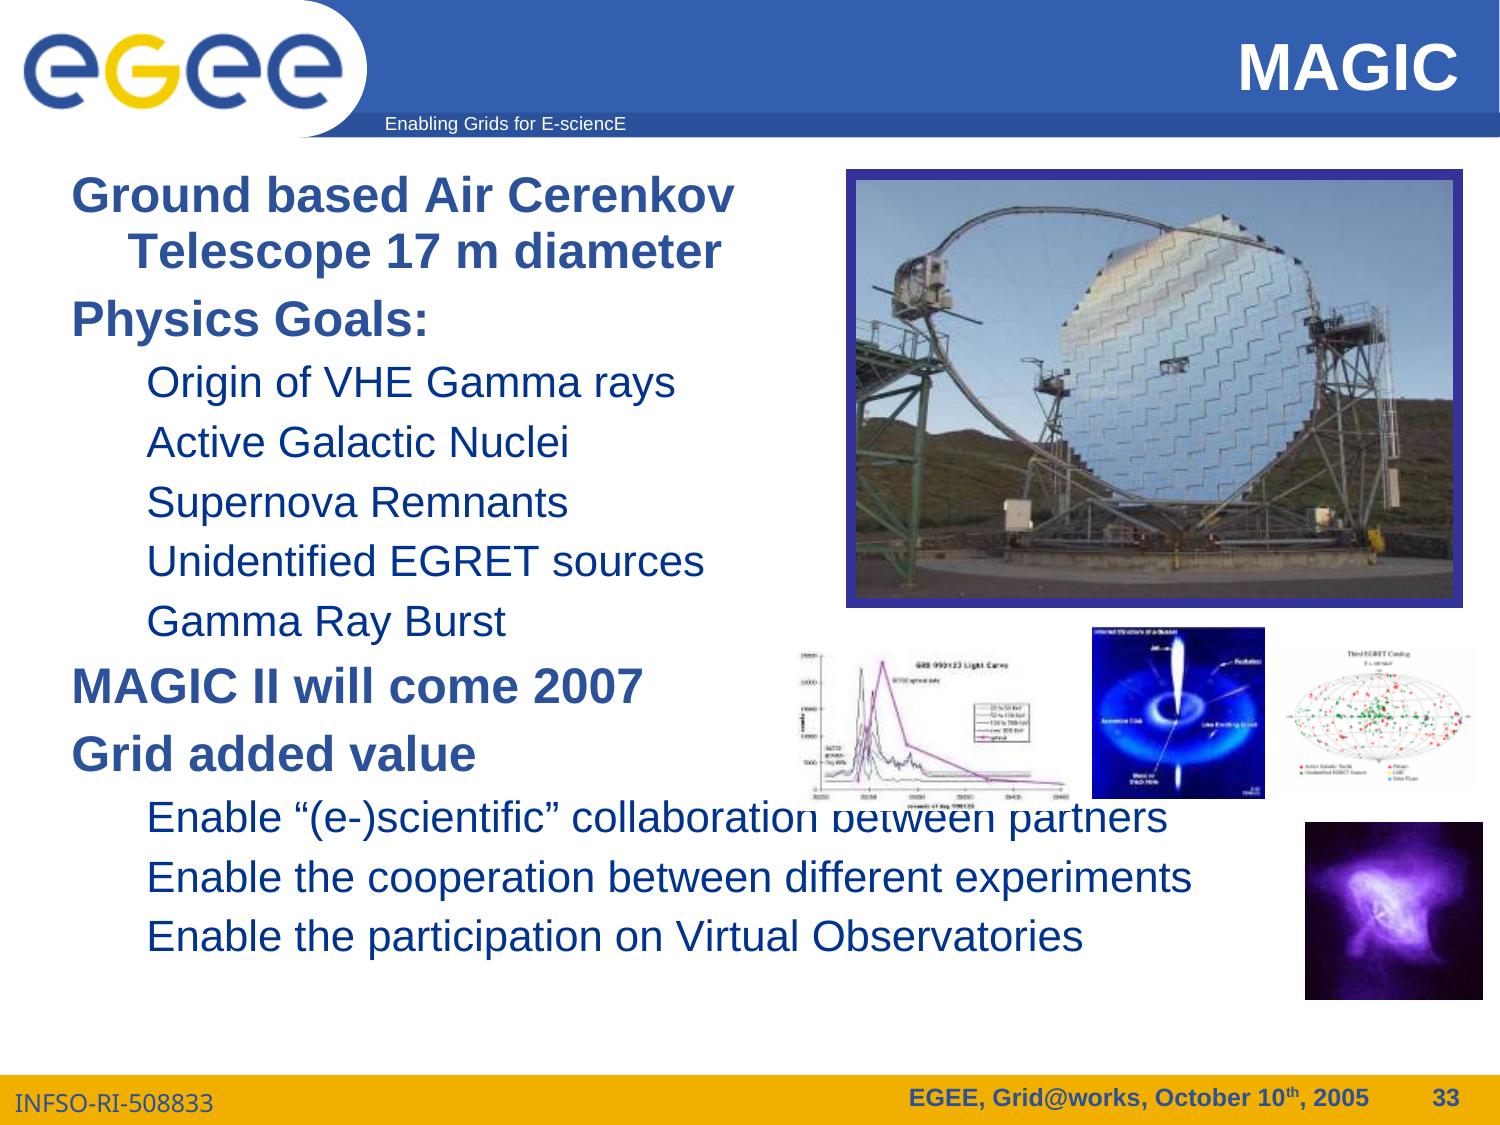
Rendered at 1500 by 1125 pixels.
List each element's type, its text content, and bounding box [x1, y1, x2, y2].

picture [856, 179, 1453, 598]
picture [18, 30, 349, 112]
title MAGIC [369, 10, 1475, 124]
picture [1092, 627, 1265, 799]
picture [1281, 645, 1477, 789]
picture [1305, 822, 1483, 1000]
list Ground based Air Cerenkov Telescope 17 m diameter Physics Goals: Origin of VHE Gamma rays Active Galactic Nuclei Supernova Remnants Unidentified EGRET sources Gamma Ray Burst MAGIC II will come 2007 Grid added value Enable “(e-)scientific” collaboration between partners Enable the cooperation between different experiments Enable the participation on Virtual Observatories [56, 159, 1466, 1051]
picture [797, 651, 1071, 811]
